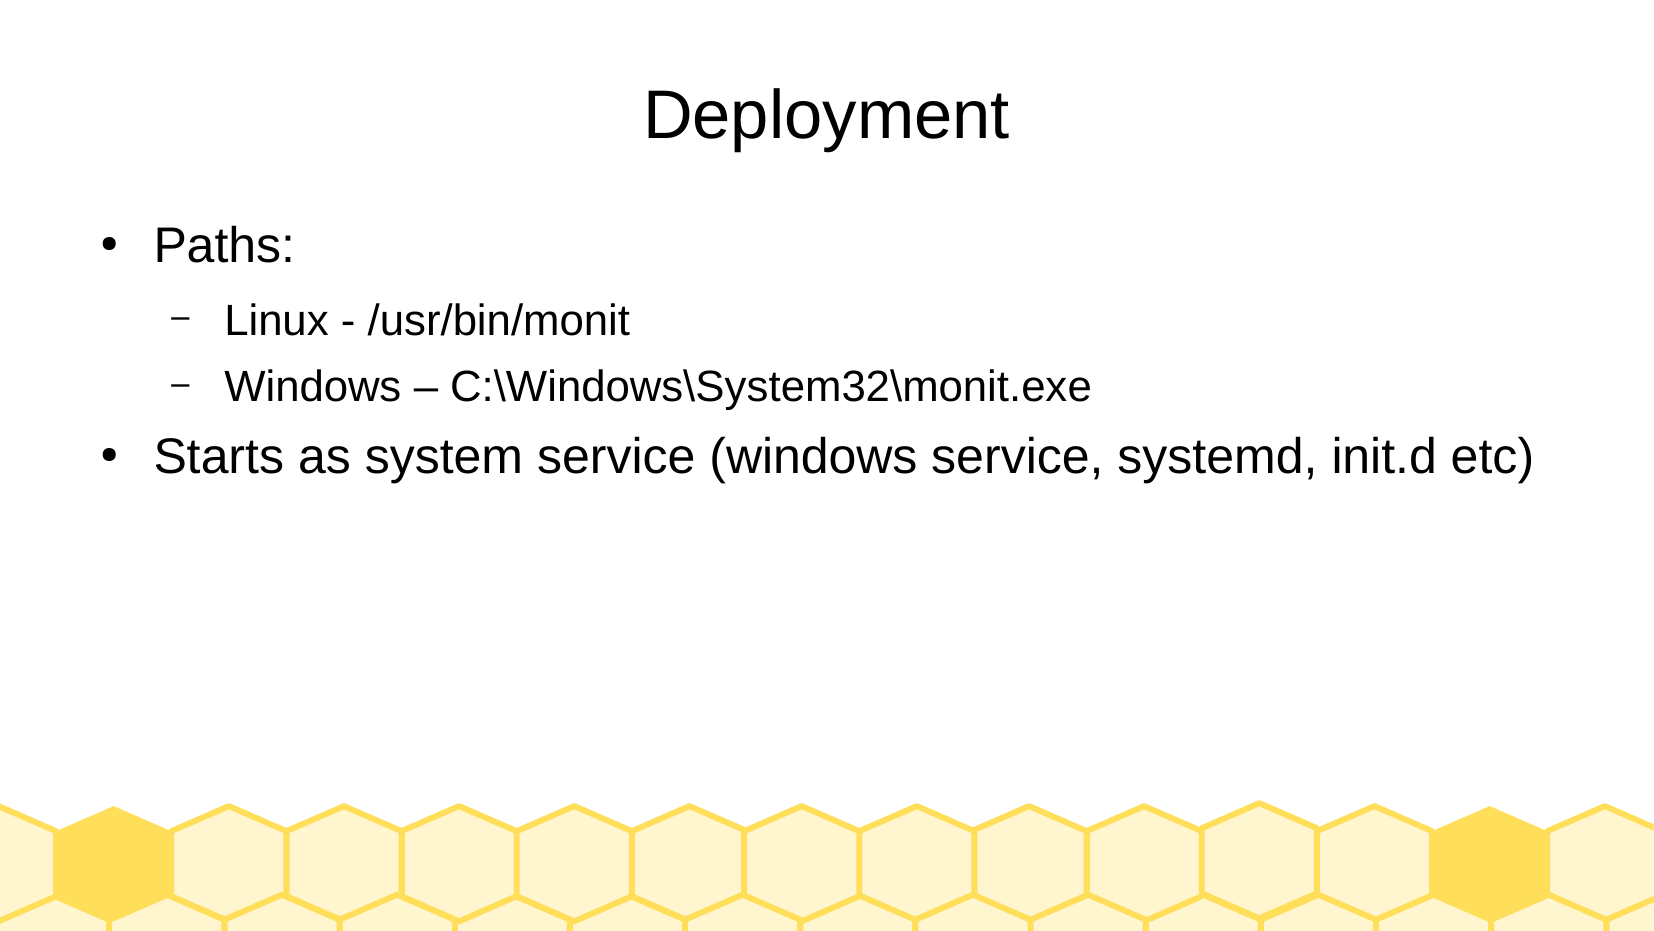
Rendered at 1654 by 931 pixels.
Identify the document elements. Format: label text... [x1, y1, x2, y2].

title Deployment [82, 37, 1571, 193]
list Paths: Linux - /usr/bin/monit Windows – C:\Windows\System32\monit.exe Starts as system service (windows service, systemd, init.d etc) [82, 217, 1571, 758]
